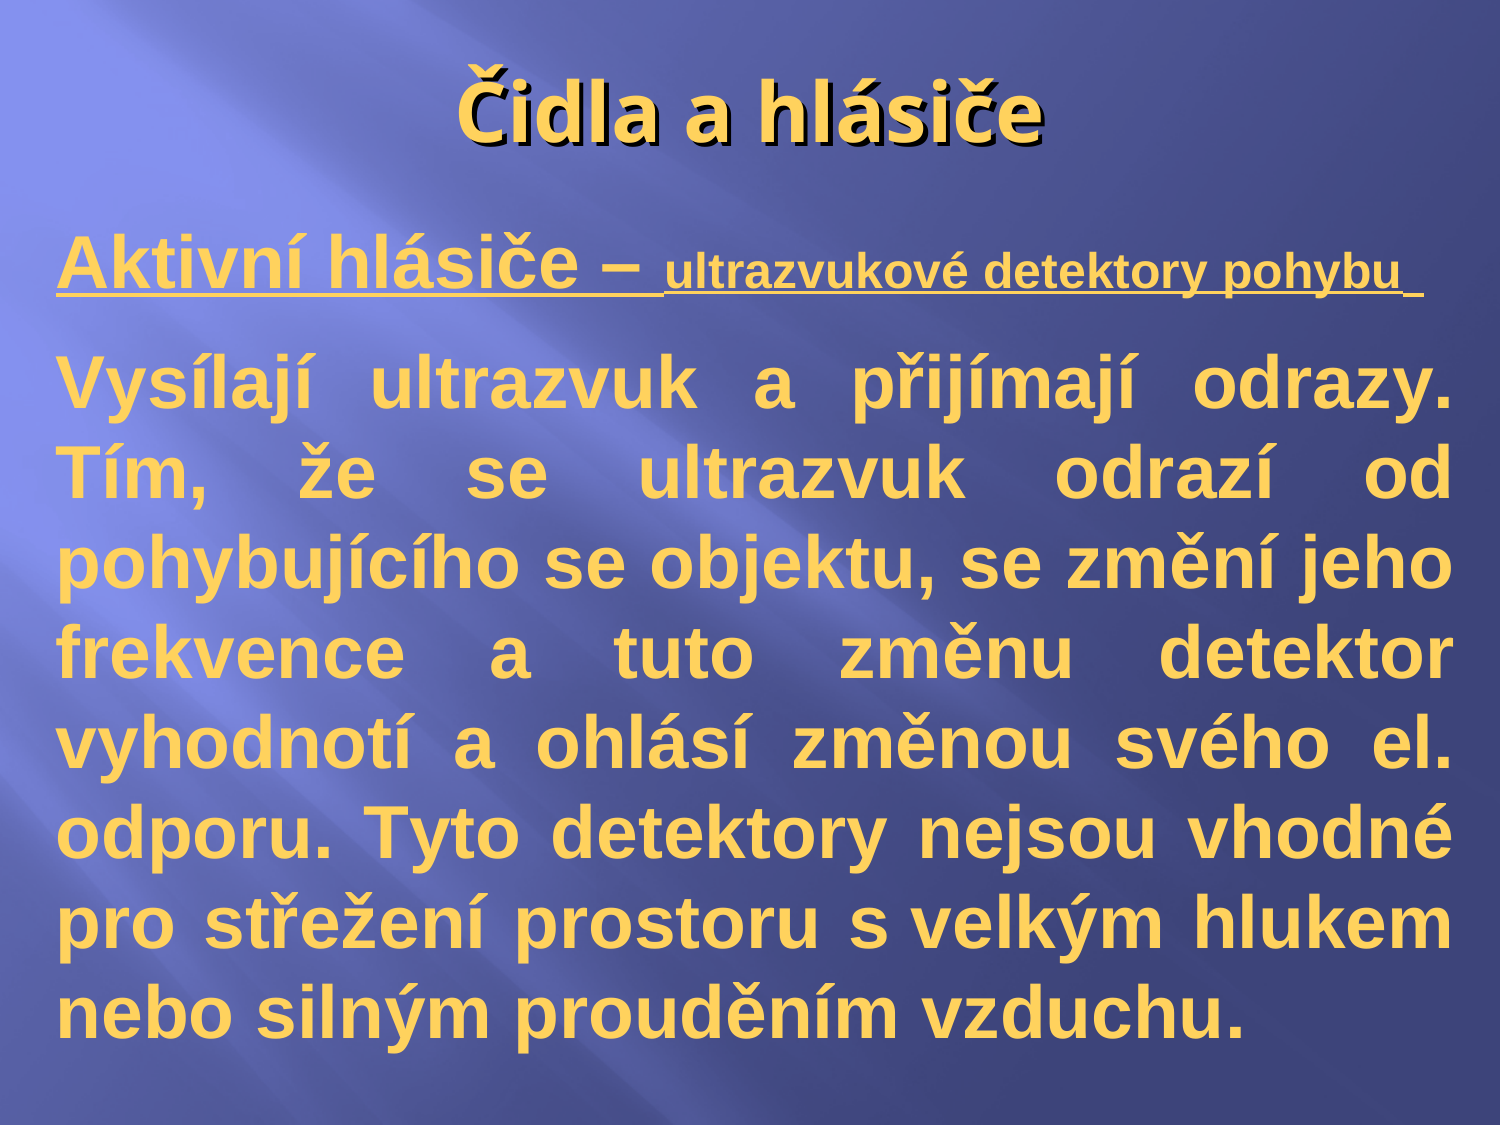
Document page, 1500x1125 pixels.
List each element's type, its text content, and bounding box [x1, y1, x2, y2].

text_box Aktivní hlásiče – ultrazvukové detektory pohybu Vysílají ultrazvuk a přijímají odrazy. Tím, že se ultrazvuk odrazí od pohybujícího se objektu, se změní jeho frekvence a tuto změnu detektor vyhodnotí a ohlásí změnou svého el. odporu. Tyto detektory nejsou vhodné pro střežení prostoru s velkým hlukem nebo silným prouděním vzduchu. [41, 172, 1471, 1094]
picture [0, 0, 1500, 1125]
title Čidla a hlásiče [75, 45, 1426, 172]
